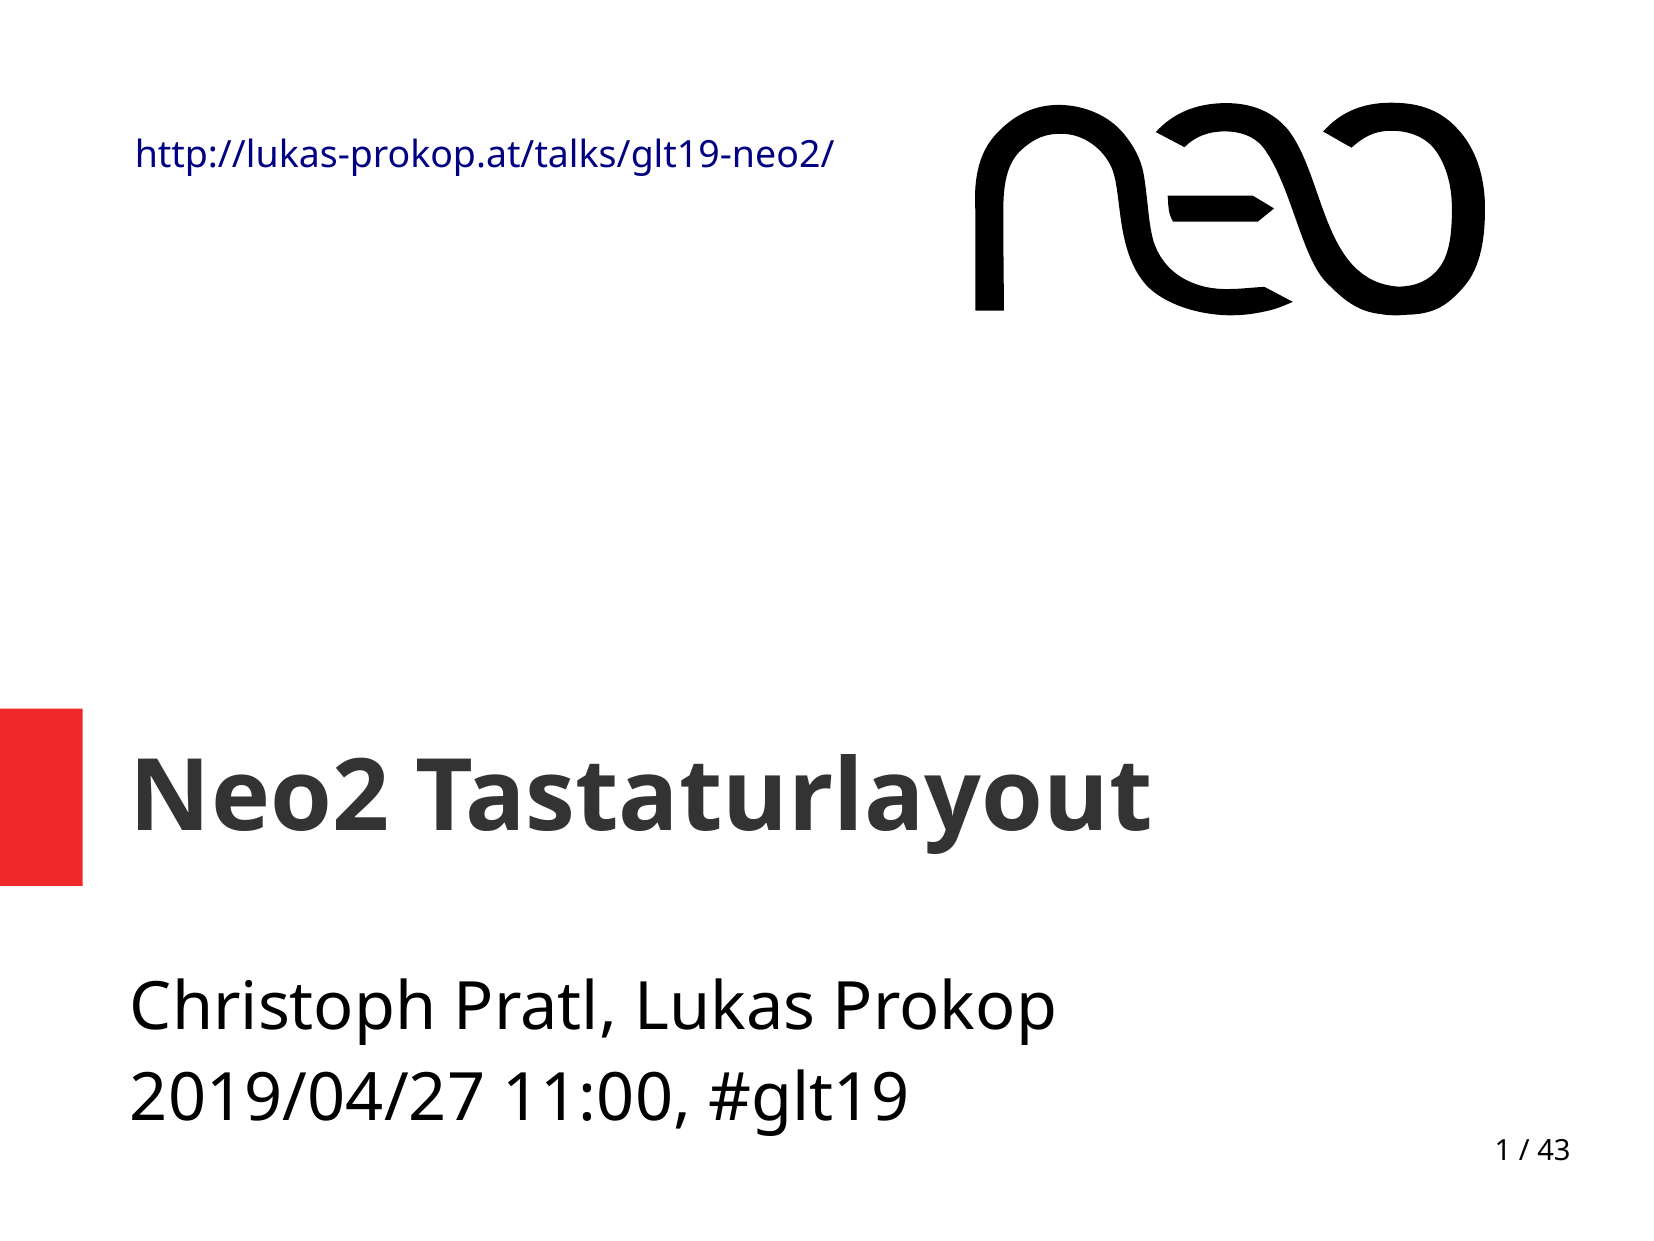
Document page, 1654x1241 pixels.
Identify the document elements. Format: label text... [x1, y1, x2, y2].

picture [975, 102, 1486, 120]
text_box http://lukas-prokop.at/talks/glt19-neo2/ [120, 120, 1546, 195]
title Neo2 Tastaturlayout [129, 655, 1536, 928]
picture [975, 195, 1486, 316]
subtitle Christoph Pratl, Lukas Prokop 2019/04/27 11:00, #glt19 [129, 968, 1536, 1130]
